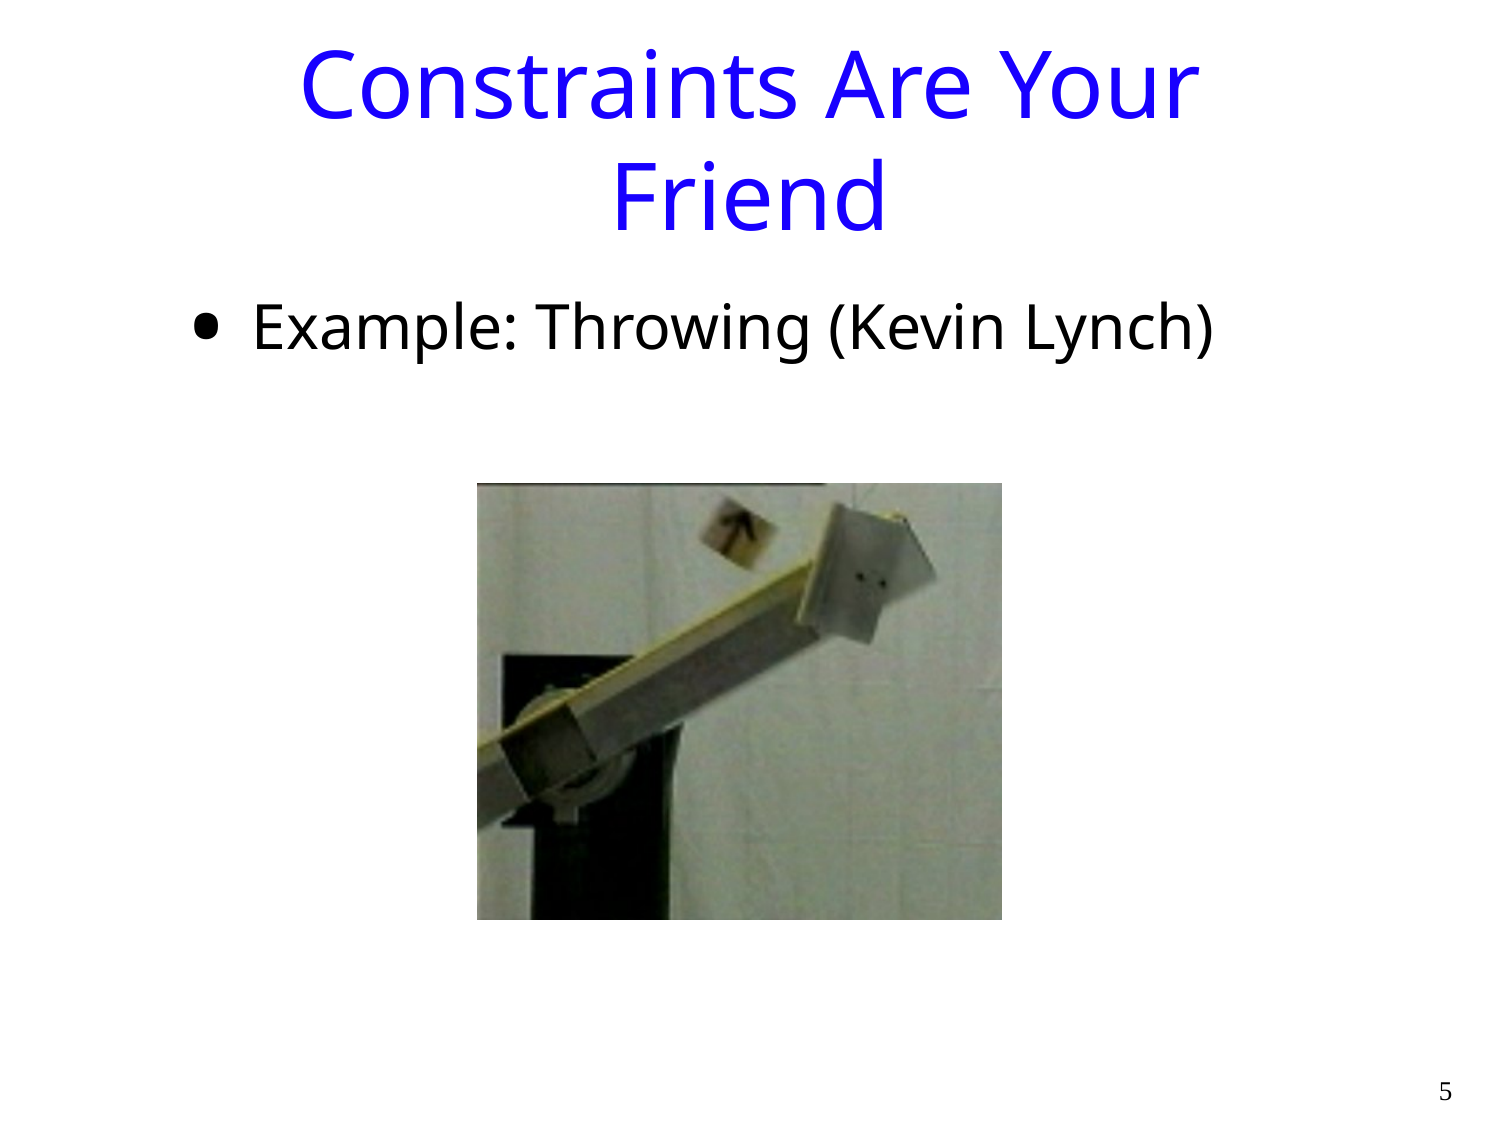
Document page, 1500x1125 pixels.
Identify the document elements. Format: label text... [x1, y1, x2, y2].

list Example: Throwing (Kevin Lynch) [143, 281, 1351, 967]
picture [477, 483, 1002, 920]
title Constraints Are Your Friend [146, 21, 1354, 253]
